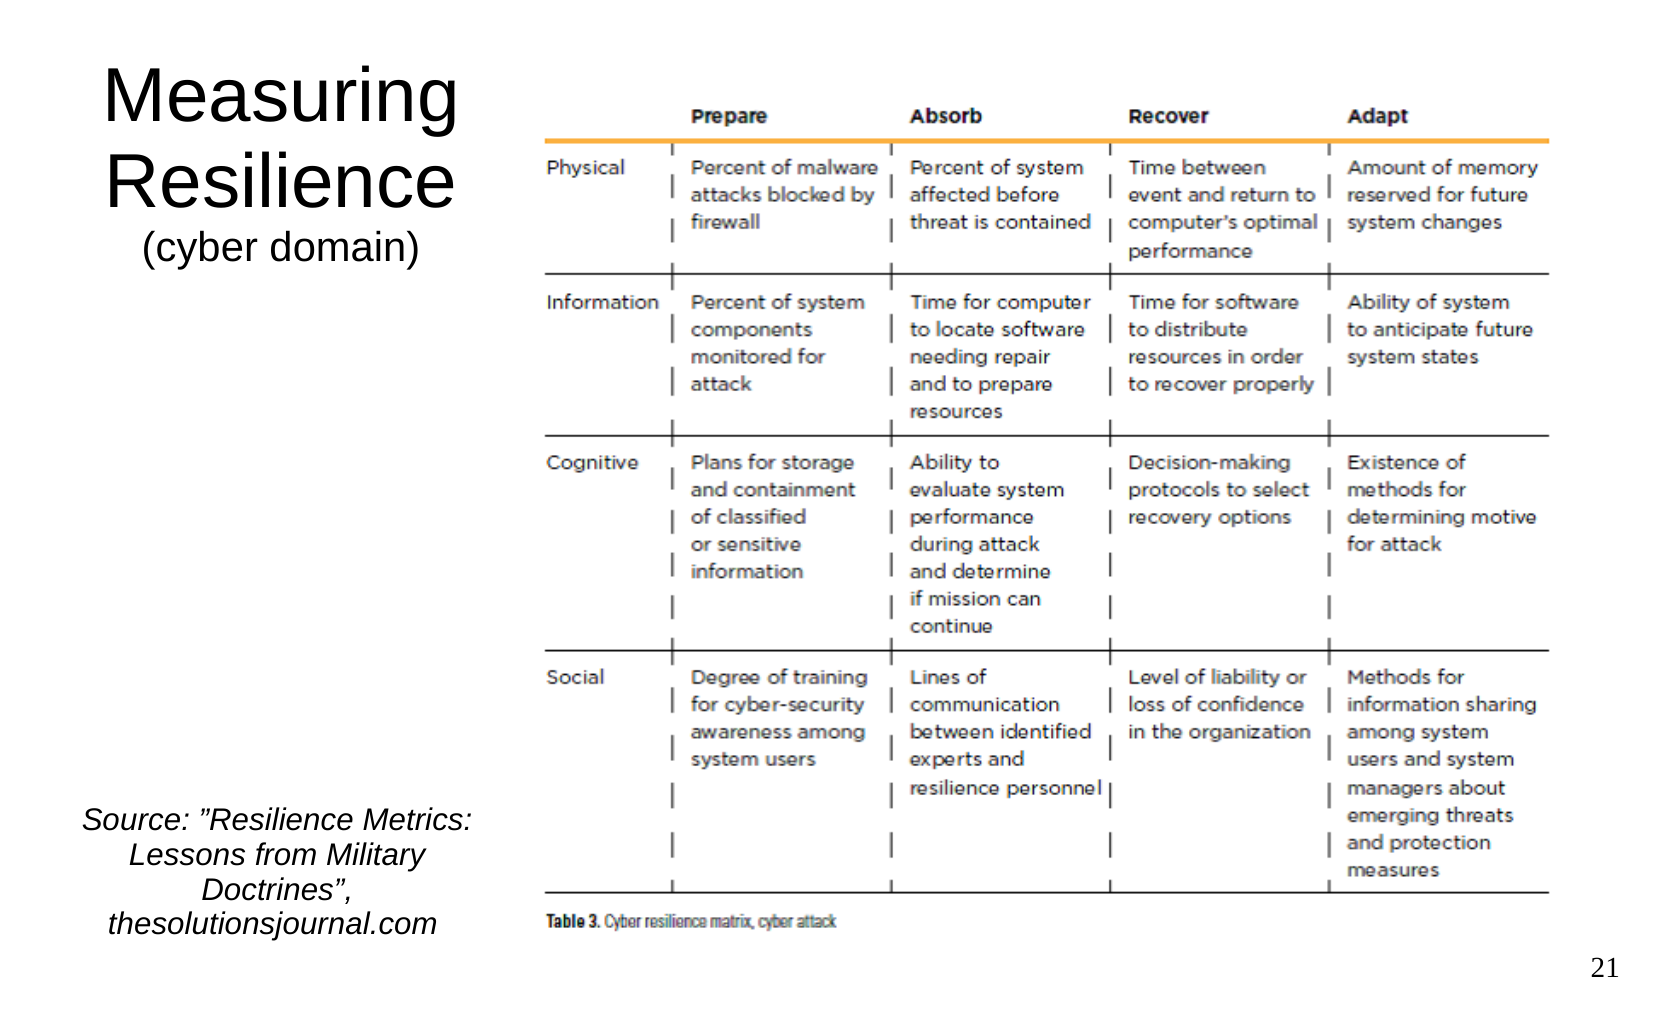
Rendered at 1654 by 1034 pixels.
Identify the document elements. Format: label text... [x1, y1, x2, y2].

title Measuring Resilience (cyber domain) [60, 52, 503, 271]
picture [518, 74, 1575, 946]
text_box Source: ”Resilience Metrics: Lessons from Military Doctrines”, thesolutionsjournal.com [60, 795, 496, 961]
text_box <number> [1560, 951, 1621, 1023]
